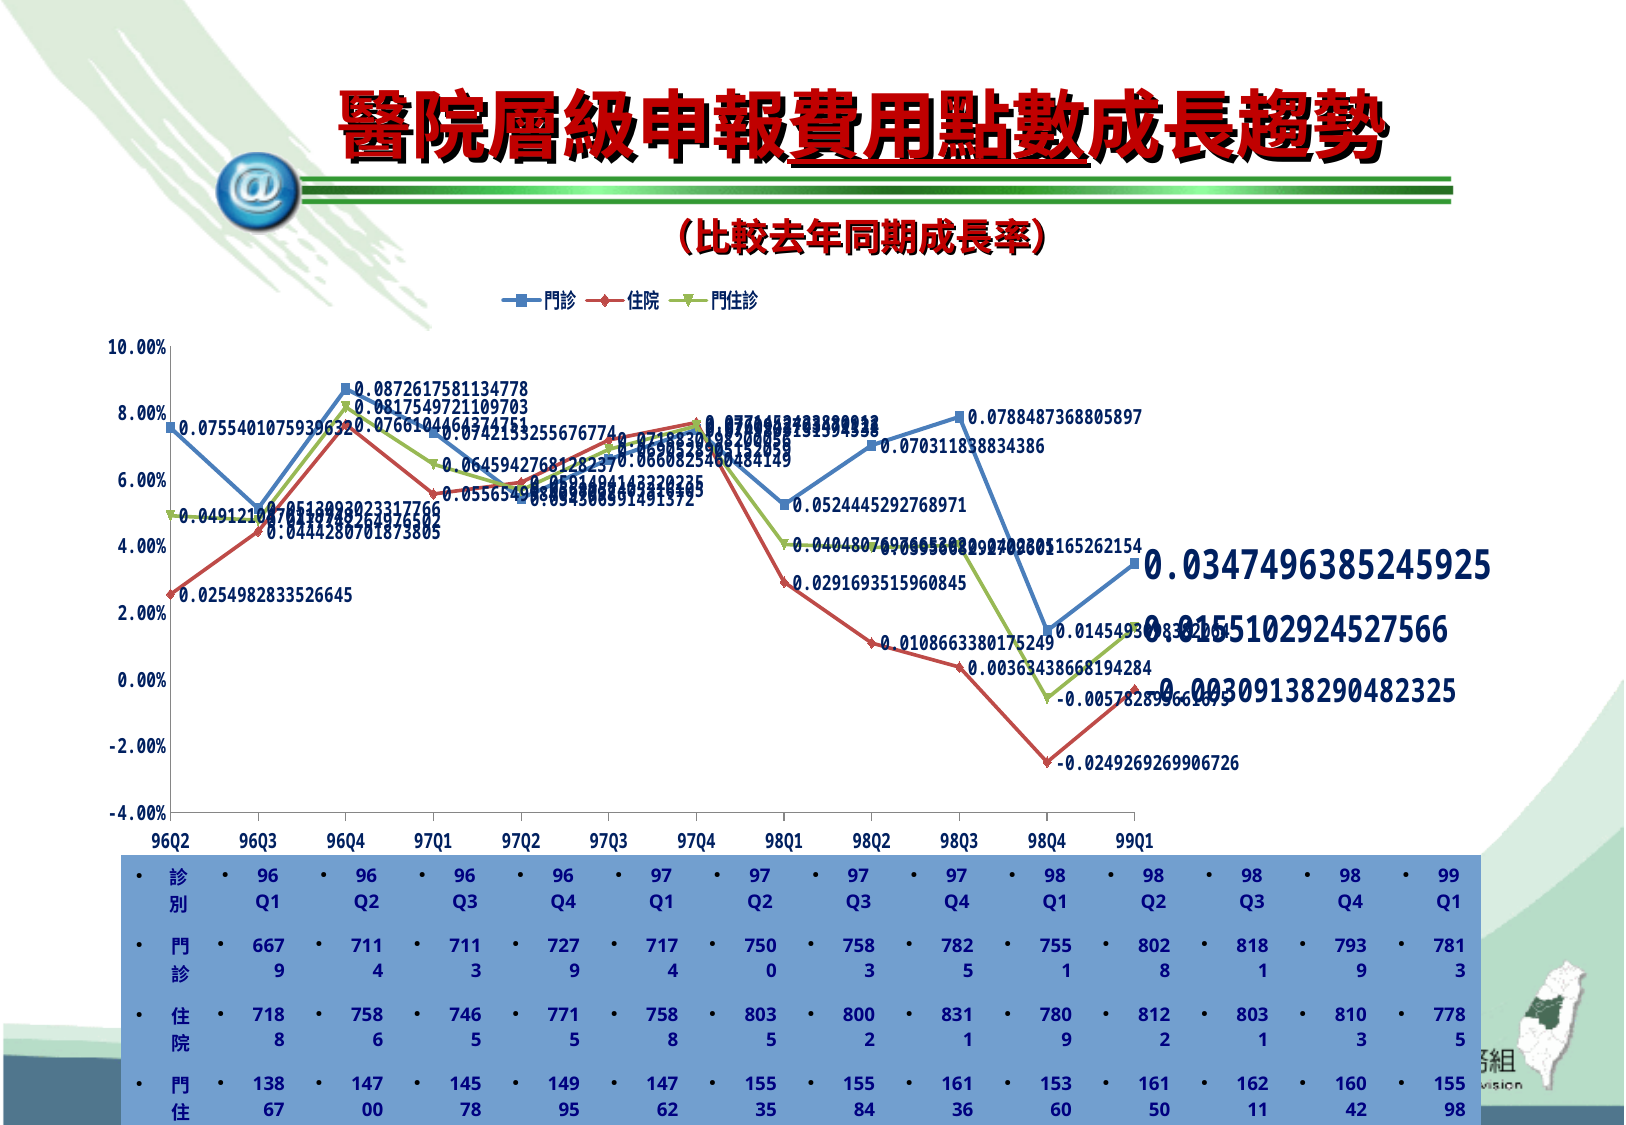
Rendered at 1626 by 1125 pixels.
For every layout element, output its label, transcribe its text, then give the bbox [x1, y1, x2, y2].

table_cell 7809 [988, 994, 1087, 1063]
table_cell 8028 [1087, 925, 1185, 994]
table_cell 8311 [890, 994, 988, 1063]
table_cell 14762 [595, 1063, 693, 1125]
table_cell 8122 [1087, 994, 1185, 1063]
table_cell 7715 [496, 994, 595, 1063]
table_cell 16042 [1283, 1063, 1382, 1125]
table_header 99Q1 [1382, 868, 1481, 925]
table_cell 7465 [398, 994, 496, 1063]
table_cell 14700 [300, 1063, 398, 1125]
table_cell 7188 [201, 994, 300, 1063]
table_cell 門住診 [121, 1063, 201, 1125]
table_header 97Q3 [792, 868, 890, 925]
table_cell 16136 [890, 1063, 988, 1125]
table_cell 15598 [1382, 1063, 1481, 1125]
table_cell 8002 [792, 994, 890, 1063]
table_cell 7785 [1382, 994, 1481, 1063]
table_cell 7813 [1382, 925, 1481, 994]
table_header 98Q2 [1087, 868, 1185, 925]
table_header 97Q2 [693, 868, 792, 925]
table_header 96Q4 [496, 868, 595, 925]
table_cell 15535 [693, 1063, 792, 1125]
table_cell 8181 [1185, 925, 1283, 994]
table_cell 7113 [398, 925, 496, 994]
table_cell 6679 [201, 925, 300, 994]
table_cell 門診 [121, 925, 201, 994]
table_cell 16150 [1087, 1063, 1185, 1125]
table_cell 8103 [1283, 994, 1382, 1063]
table_cell 8035 [693, 994, 792, 1063]
table_cell 7588 [595, 994, 693, 1063]
table_cell 15584 [792, 1063, 890, 1125]
table_cell 16211 [1185, 1063, 1283, 1125]
table_cell 7114 [300, 925, 398, 994]
table_cell 7174 [595, 925, 693, 994]
table_cell 8031 [1185, 994, 1283, 1063]
table_cell 7551 [988, 925, 1087, 994]
chart [85, 269, 1493, 868]
table_header 診別 [121, 868, 201, 925]
table_cell 住院 [121, 994, 201, 1063]
table_cell 14578 [398, 1063, 496, 1125]
table_cell 15360 [988, 1063, 1087, 1125]
table_header 97Q1 [595, 868, 693, 925]
table_cell 7279 [496, 925, 595, 994]
table_header 98Q3 [1185, 868, 1283, 925]
table_header 97Q4 [890, 868, 988, 925]
table_header 96Q3 [398, 868, 496, 925]
table_cell 7825 [890, 925, 988, 994]
table_cell 7586 [300, 994, 398, 1063]
table_cell 13867 [201, 1063, 300, 1125]
table_cell 7583 [792, 925, 890, 994]
table_cell 7939 [1283, 925, 1382, 994]
title 醫院層級申報費用點數成長趨勢 （比較去年同期成長率） [162, 70, 1562, 258]
table_header 98Q4 [1283, 868, 1382, 925]
table_header 96Q1 [201, 868, 300, 925]
table_header 98Q1 [988, 868, 1087, 925]
table_header 96Q2 [300, 868, 398, 925]
table_cell 7500 [693, 925, 792, 994]
table_cell 14995 [496, 1063, 595, 1125]
